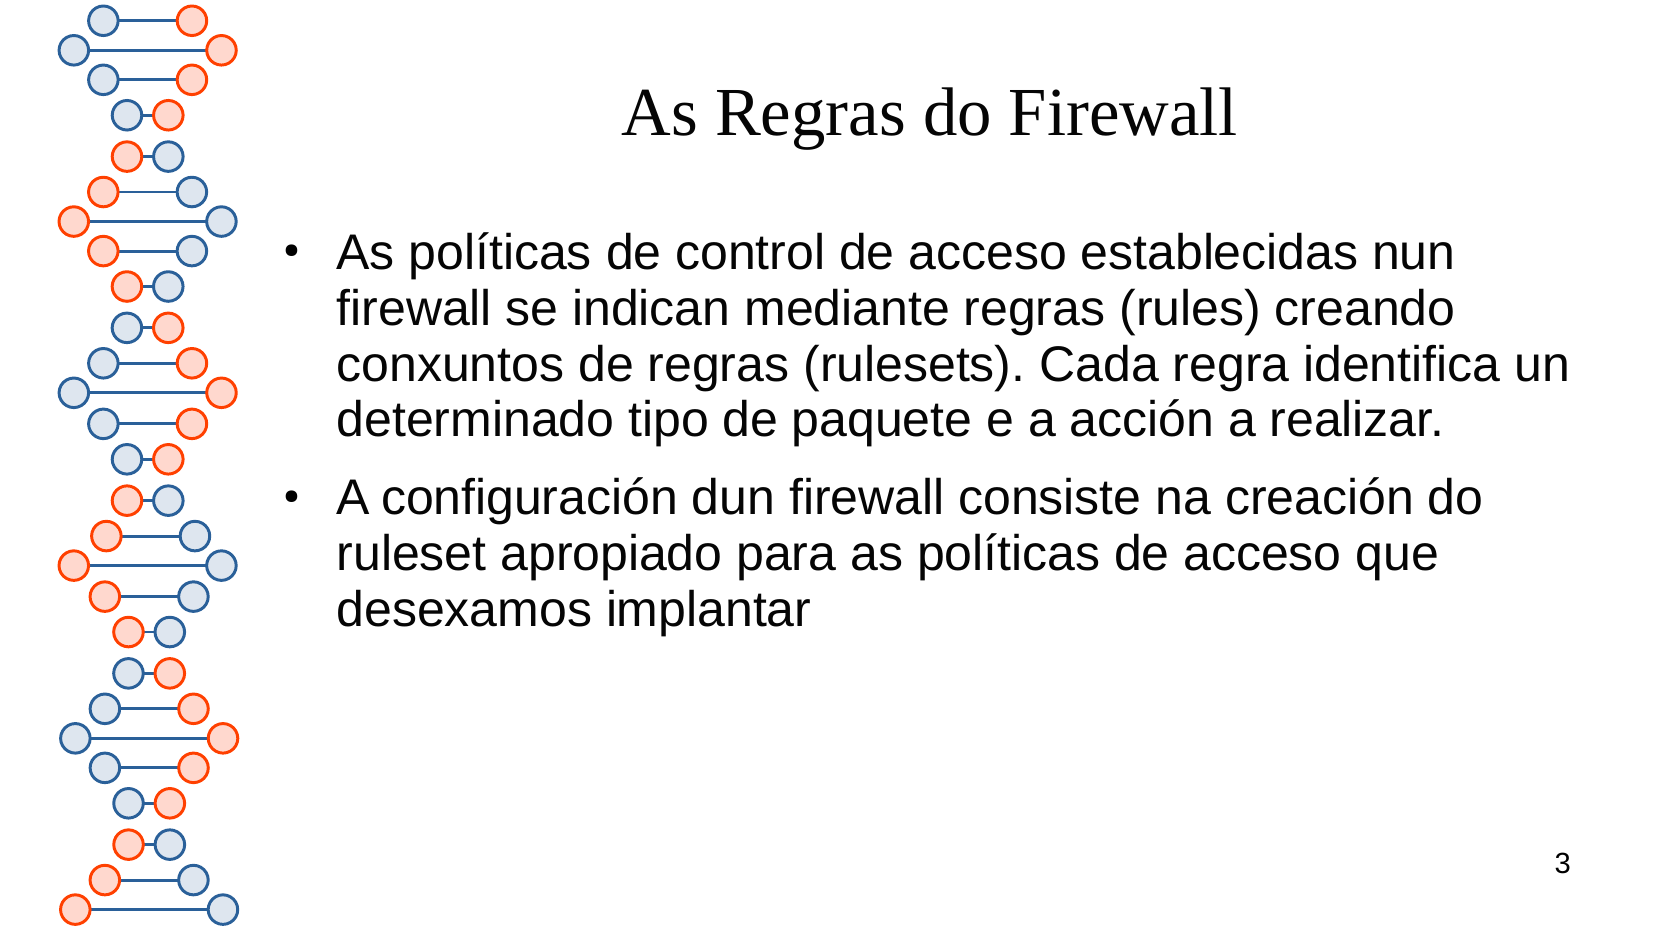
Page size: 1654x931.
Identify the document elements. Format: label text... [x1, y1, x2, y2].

list As políticas de control de acceso establecidas nun firewall se indican mediante regras (rules) creando conxuntos de regras (rulesets). Cada regra identifica un determinado tipo de paquete e a acción a realizar. A configuración dun firewall consiste na creación do ruleset apropiado para as políticas de acceso que desexamos implantar [265, 224, 1595, 764]
title As Regras do Firewall [265, 35, 1595, 189]
